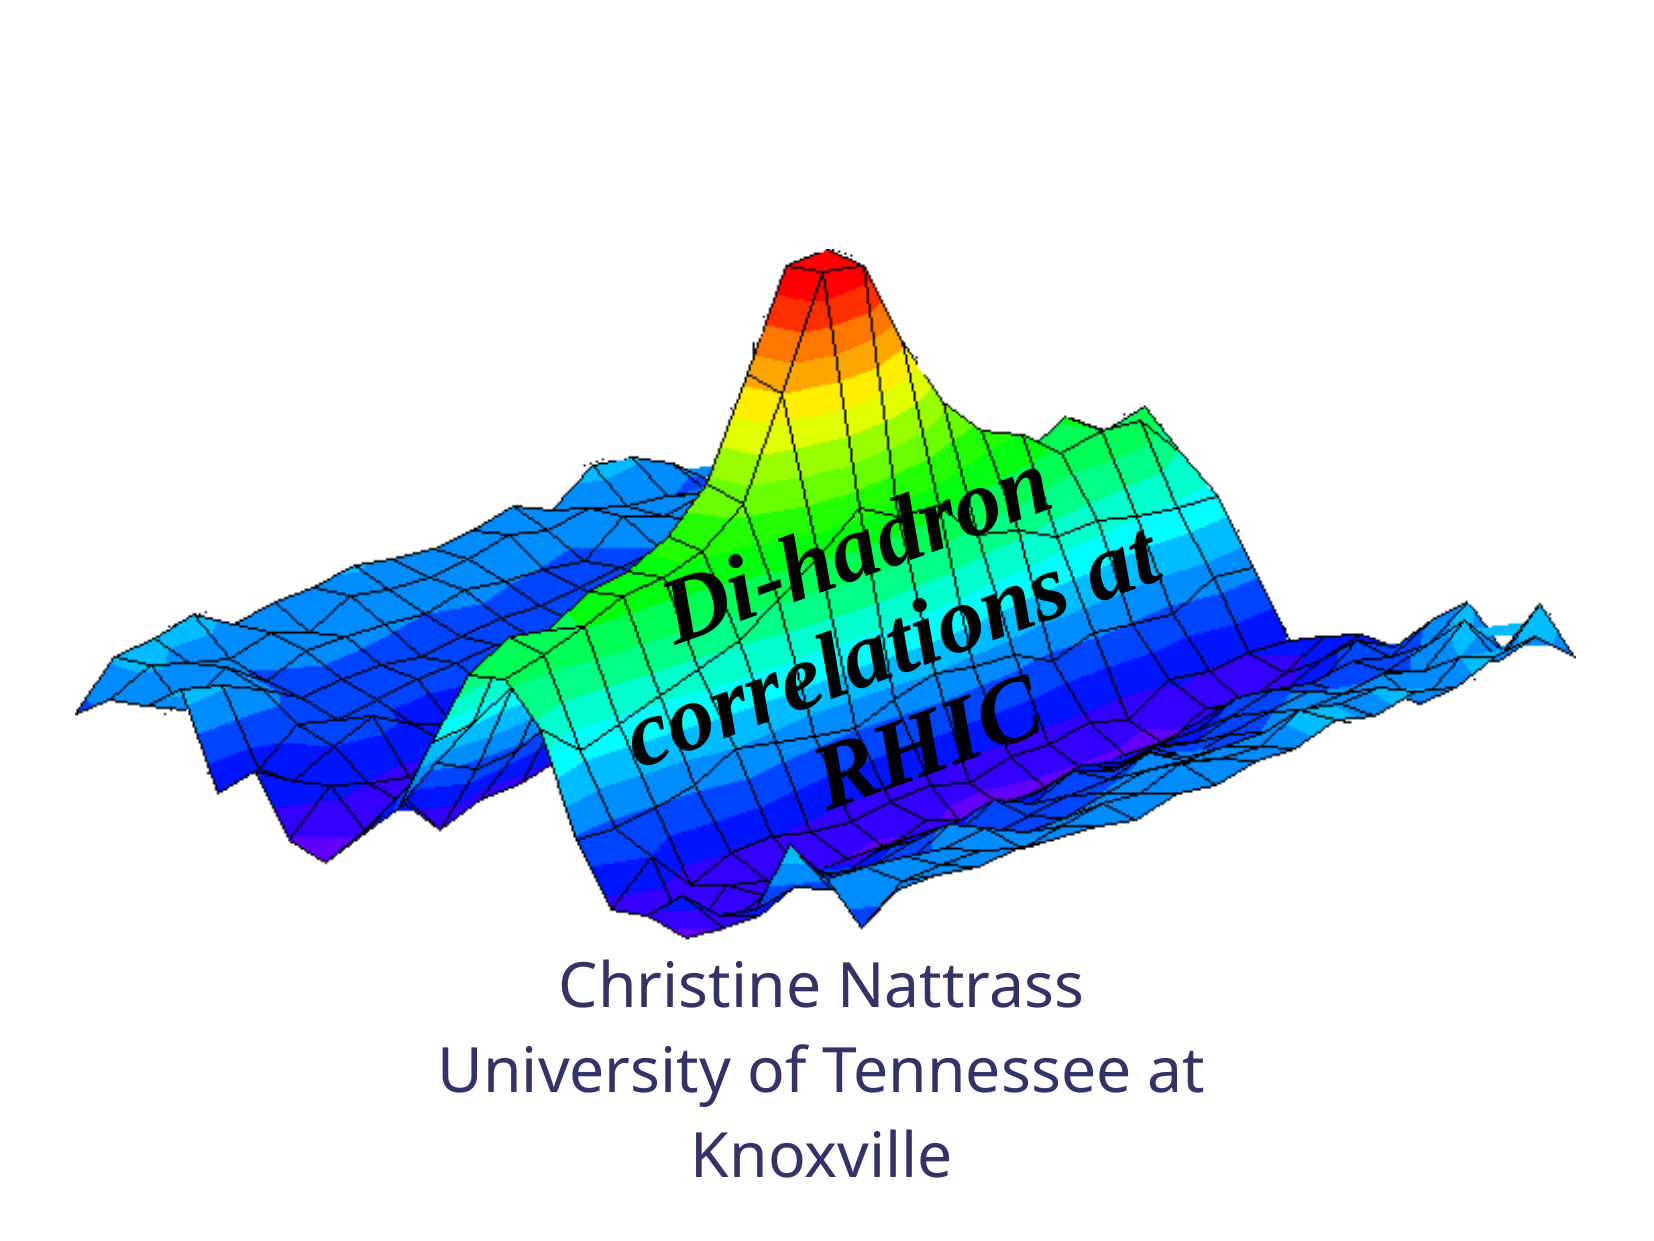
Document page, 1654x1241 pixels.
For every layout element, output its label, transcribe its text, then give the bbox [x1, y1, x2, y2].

text_box Christine Nattrass University of Tennessee at Knoxville [353, 933, 1291, 1110]
picture [75, 249, 1576, 1060]
text_box Di-hadron correlations at RHIC [483, 362, 1300, 926]
